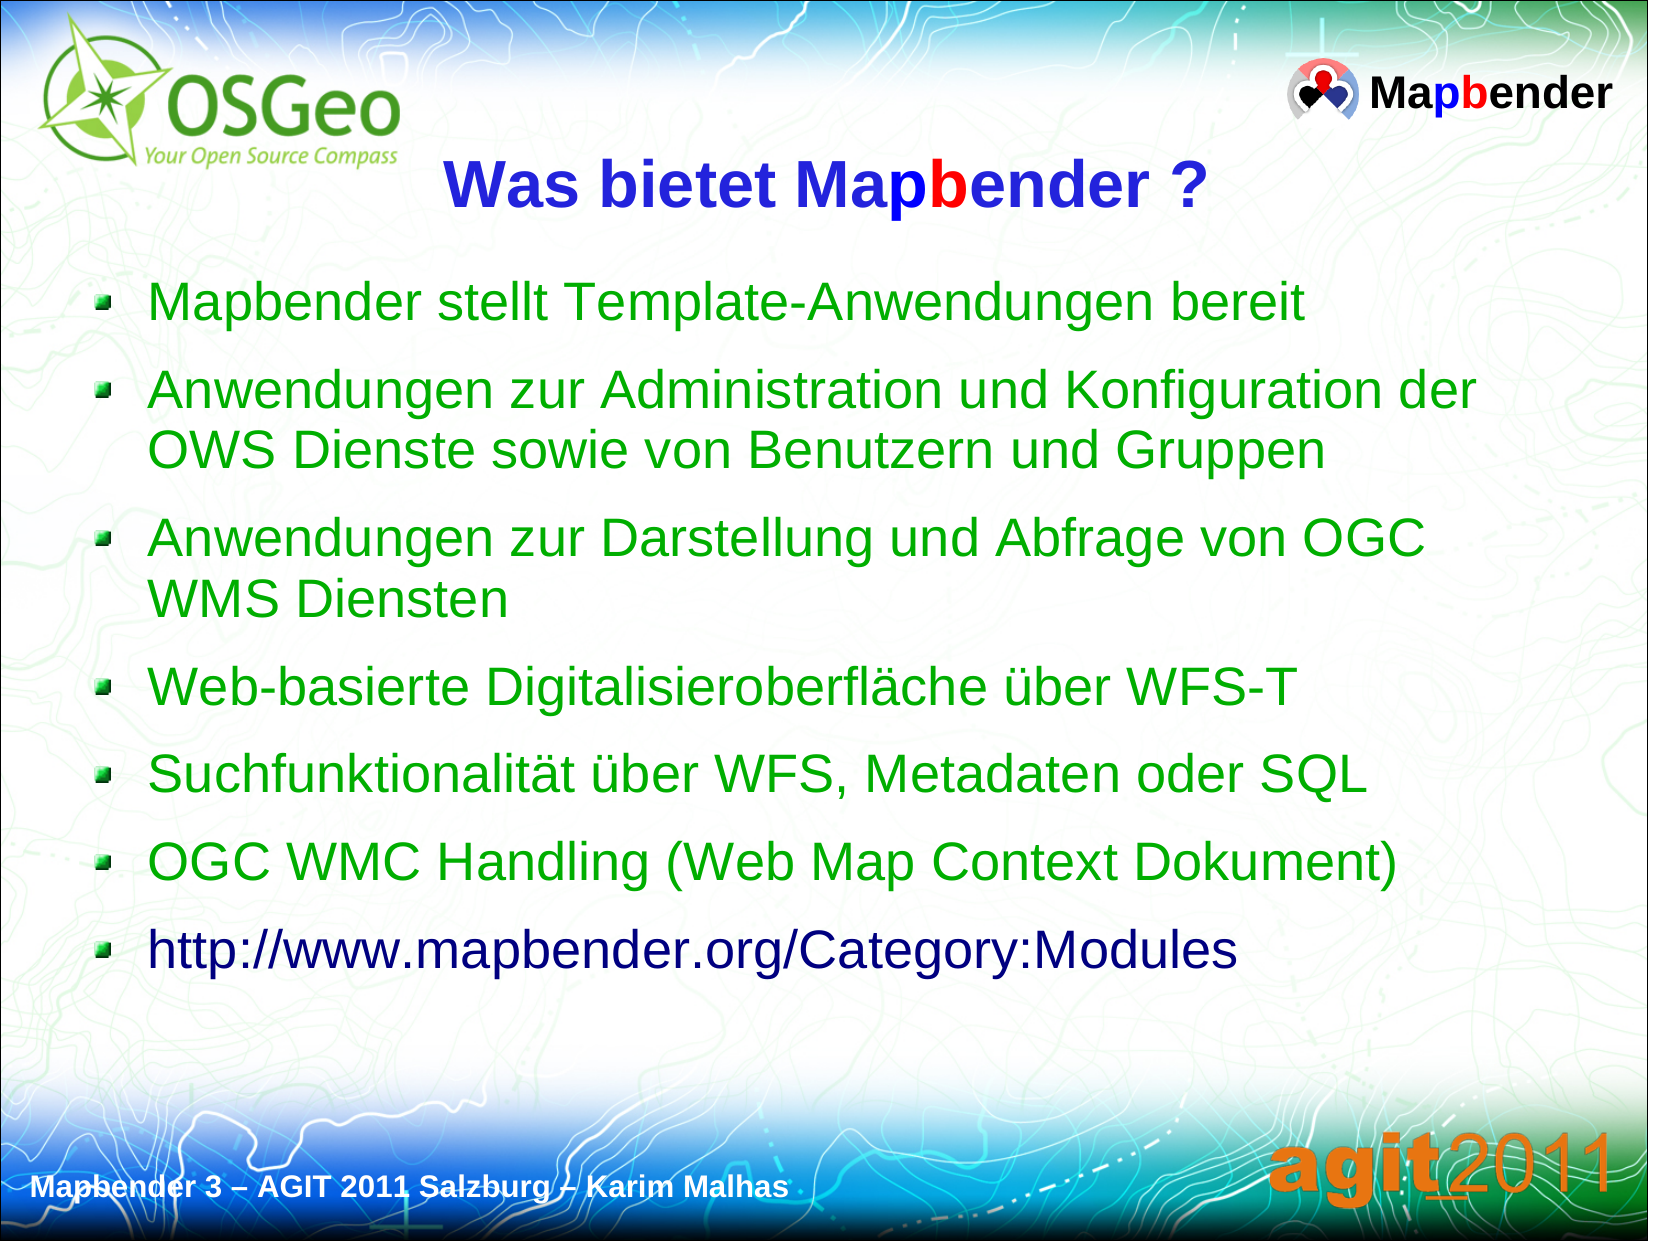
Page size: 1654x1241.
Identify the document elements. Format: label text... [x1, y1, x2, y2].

picture [1, 1, 1647, 1240]
list Mapbender stellt Template-Anwendungen bereit Anwendungen zur Administration und Konfiguration der OWS Dienste sowie von Benutzern und Gruppen Anwendungen zur Darstellung und Abfrage von OGC WMS Diensten Web-basierte Digitalisieroberfläche über WFS-T Suchfunktionalität über WFS, Metadaten oder SQL OGC WMC Handling (Web Map Context Dokument) http://www.mapbender.org/Category:Modules [76, 271, 1565, 1091]
title Was bietet Mapbender ? [82, 96, 1571, 272]
